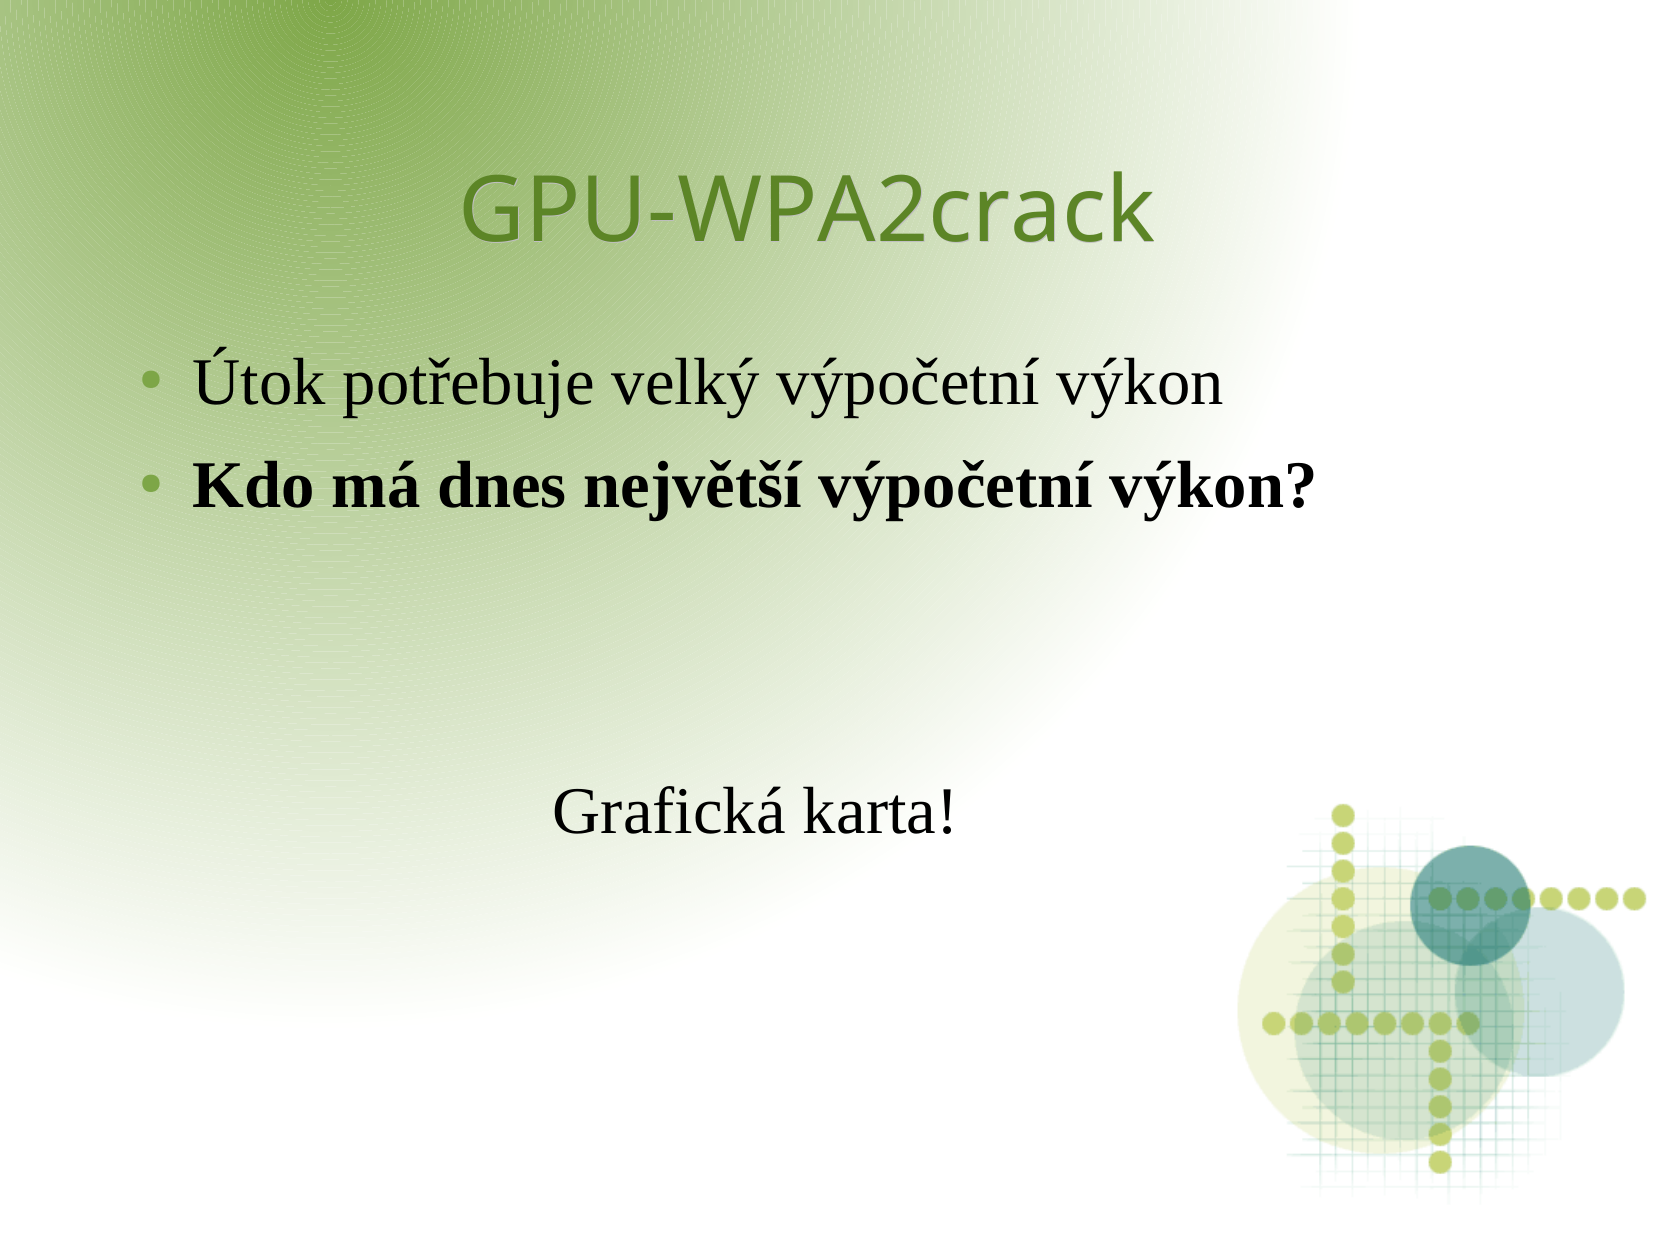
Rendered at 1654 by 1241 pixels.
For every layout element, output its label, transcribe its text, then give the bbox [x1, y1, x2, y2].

list Útok potřebuje velký výpočetní výkon Kdo má dnes největší výpočetní výkon? Grafická karta! [121, 344, 1534, 1127]
title GPU-WPA2crack [121, 102, 1534, 311]
picture [1224, 792, 1654, 1211]
